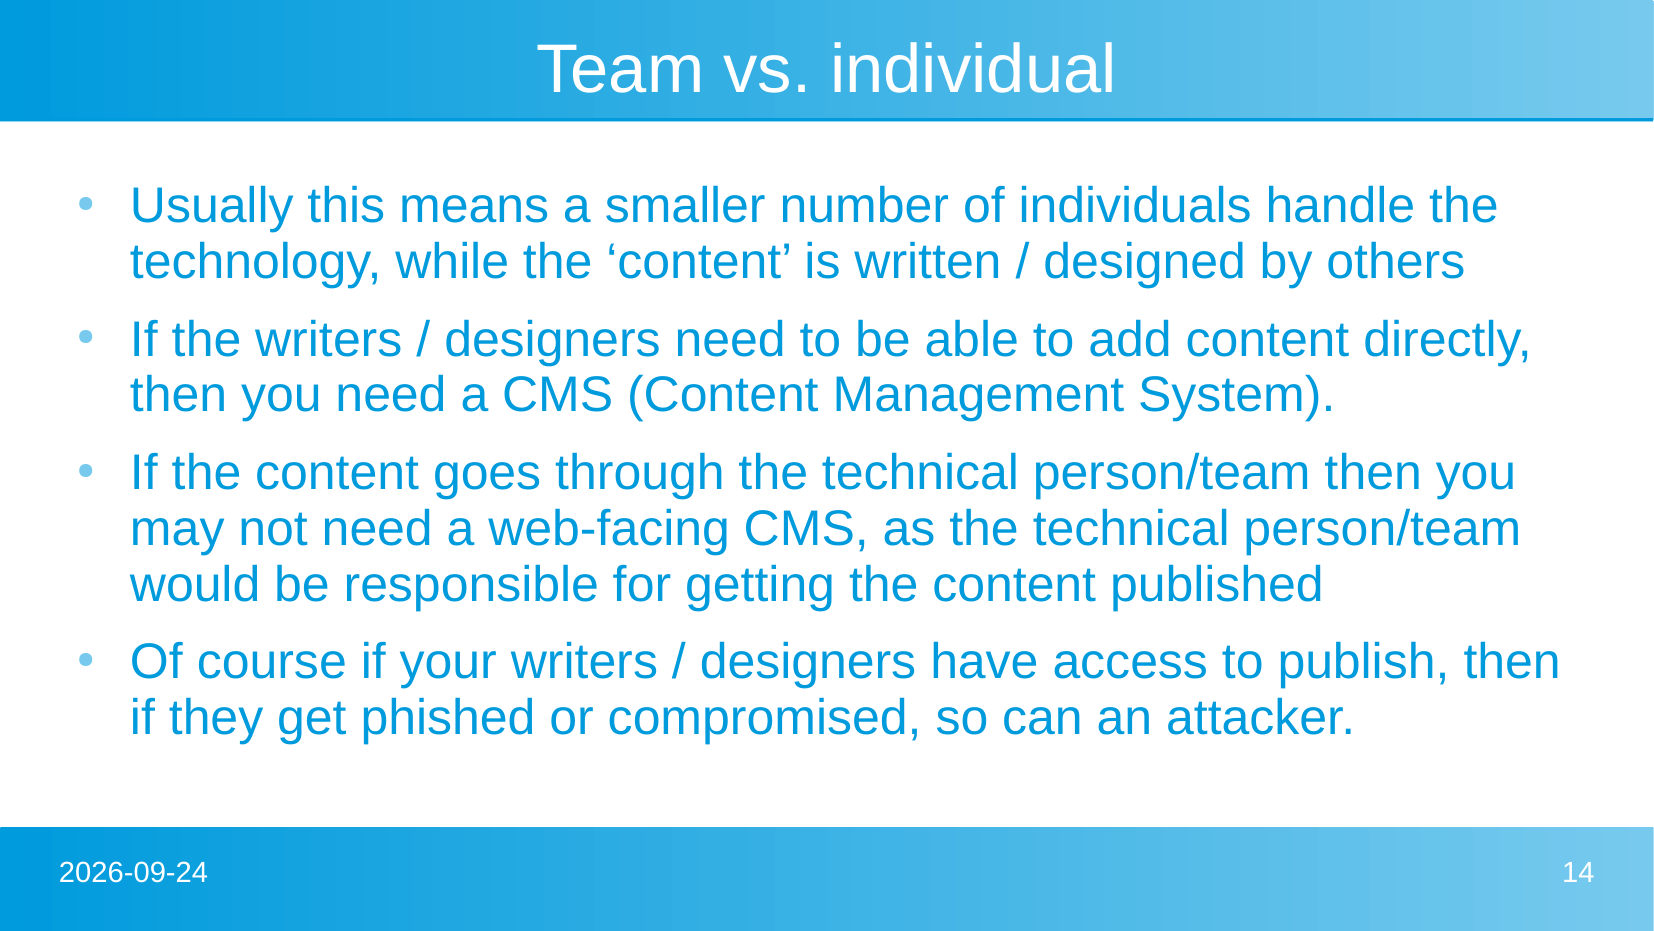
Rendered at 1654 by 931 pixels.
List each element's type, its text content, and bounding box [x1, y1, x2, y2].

list Usually this means a smaller number of individuals handle the technology, while the ‘content’ is written / designed by others If the writers / designers need to be able to add content directly, then you need a CMS (Content Management System). If the content goes through the technical person/team then you may not need a web-facing CMS, as the technical person/team would be responsible for getting the content published Of course if your writers / designers have access to publish, then if they get phished or compromised, so can an attacker. [59, 177, 1595, 768]
title Team vs. individual [59, 29, 1595, 108]
